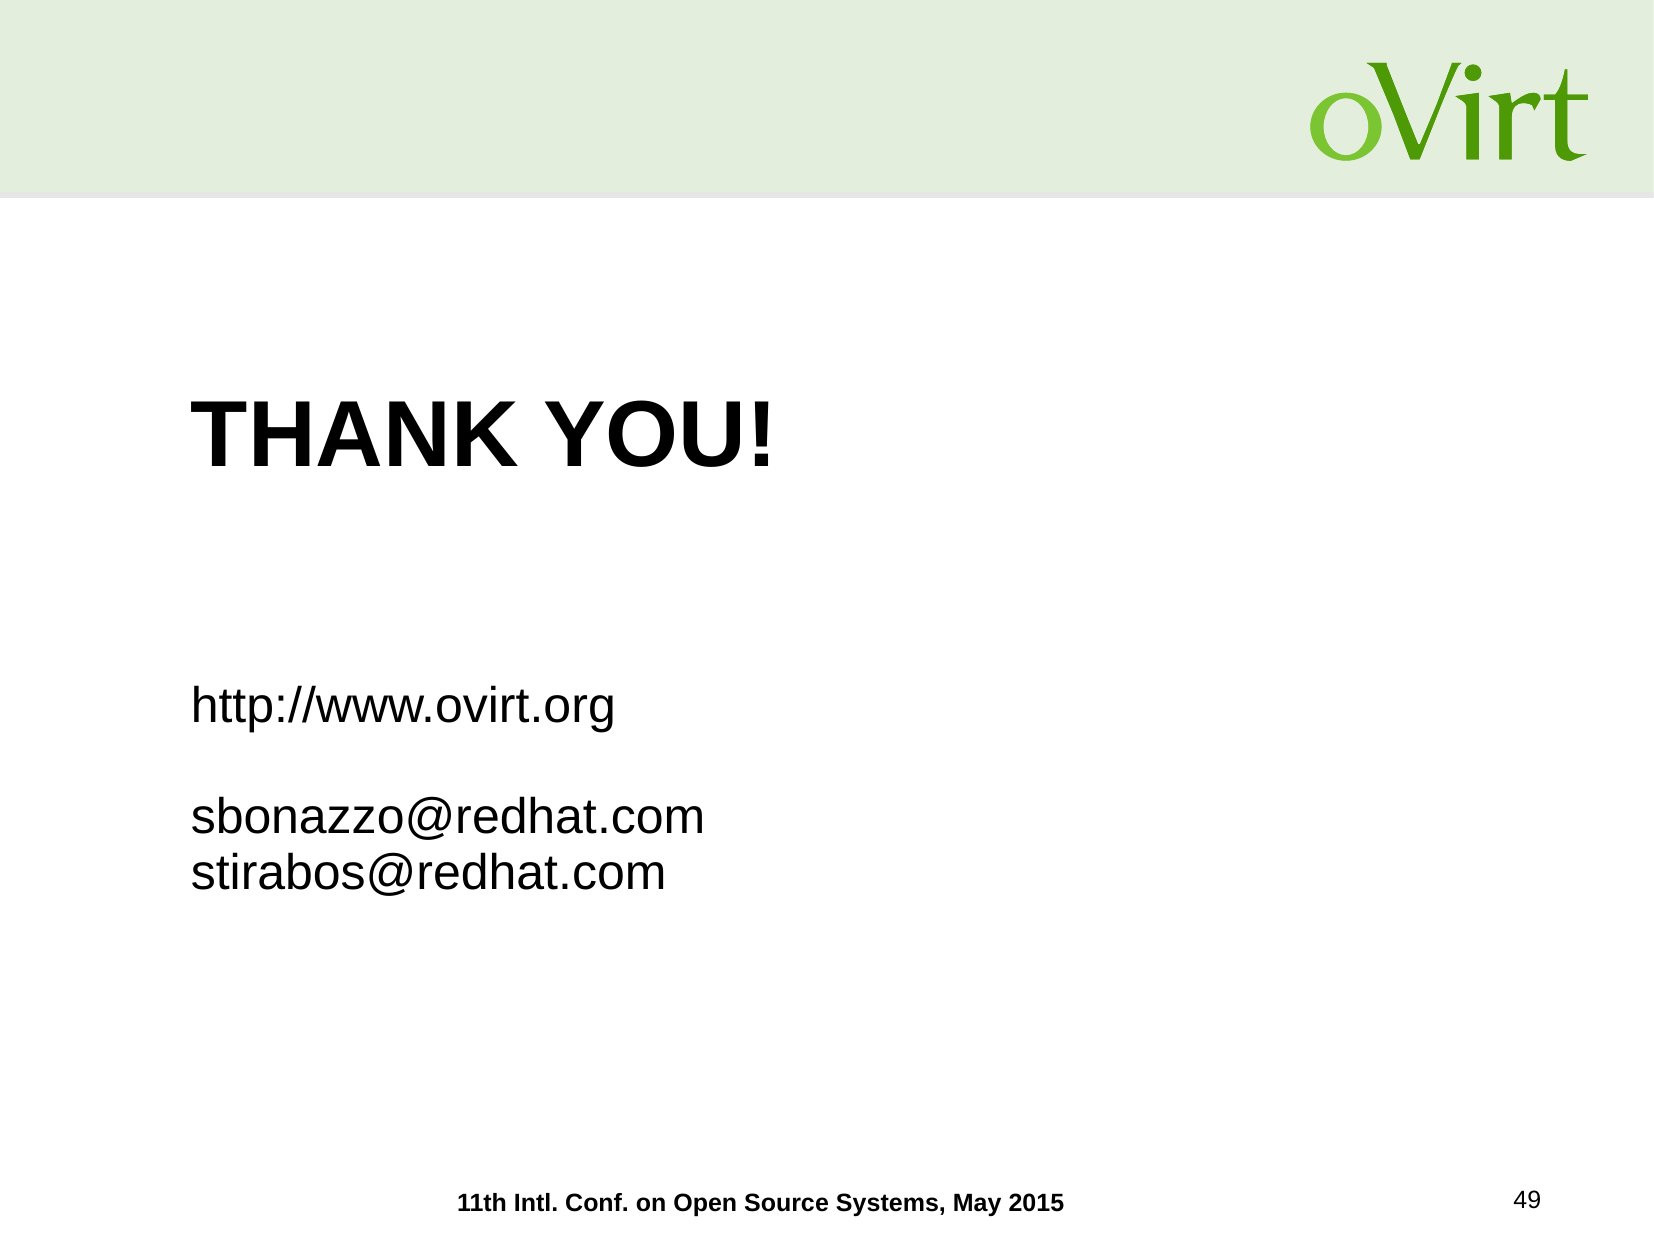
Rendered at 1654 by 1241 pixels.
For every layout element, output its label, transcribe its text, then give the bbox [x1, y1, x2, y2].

text_box THANK YOU! [175, 374, 1549, 510]
text_box http://www.ovirt.org sbonazzo@redhat.com stirabos@redhat.com [176, 669, 1549, 908]
picture [1290, 36, 1613, 181]
